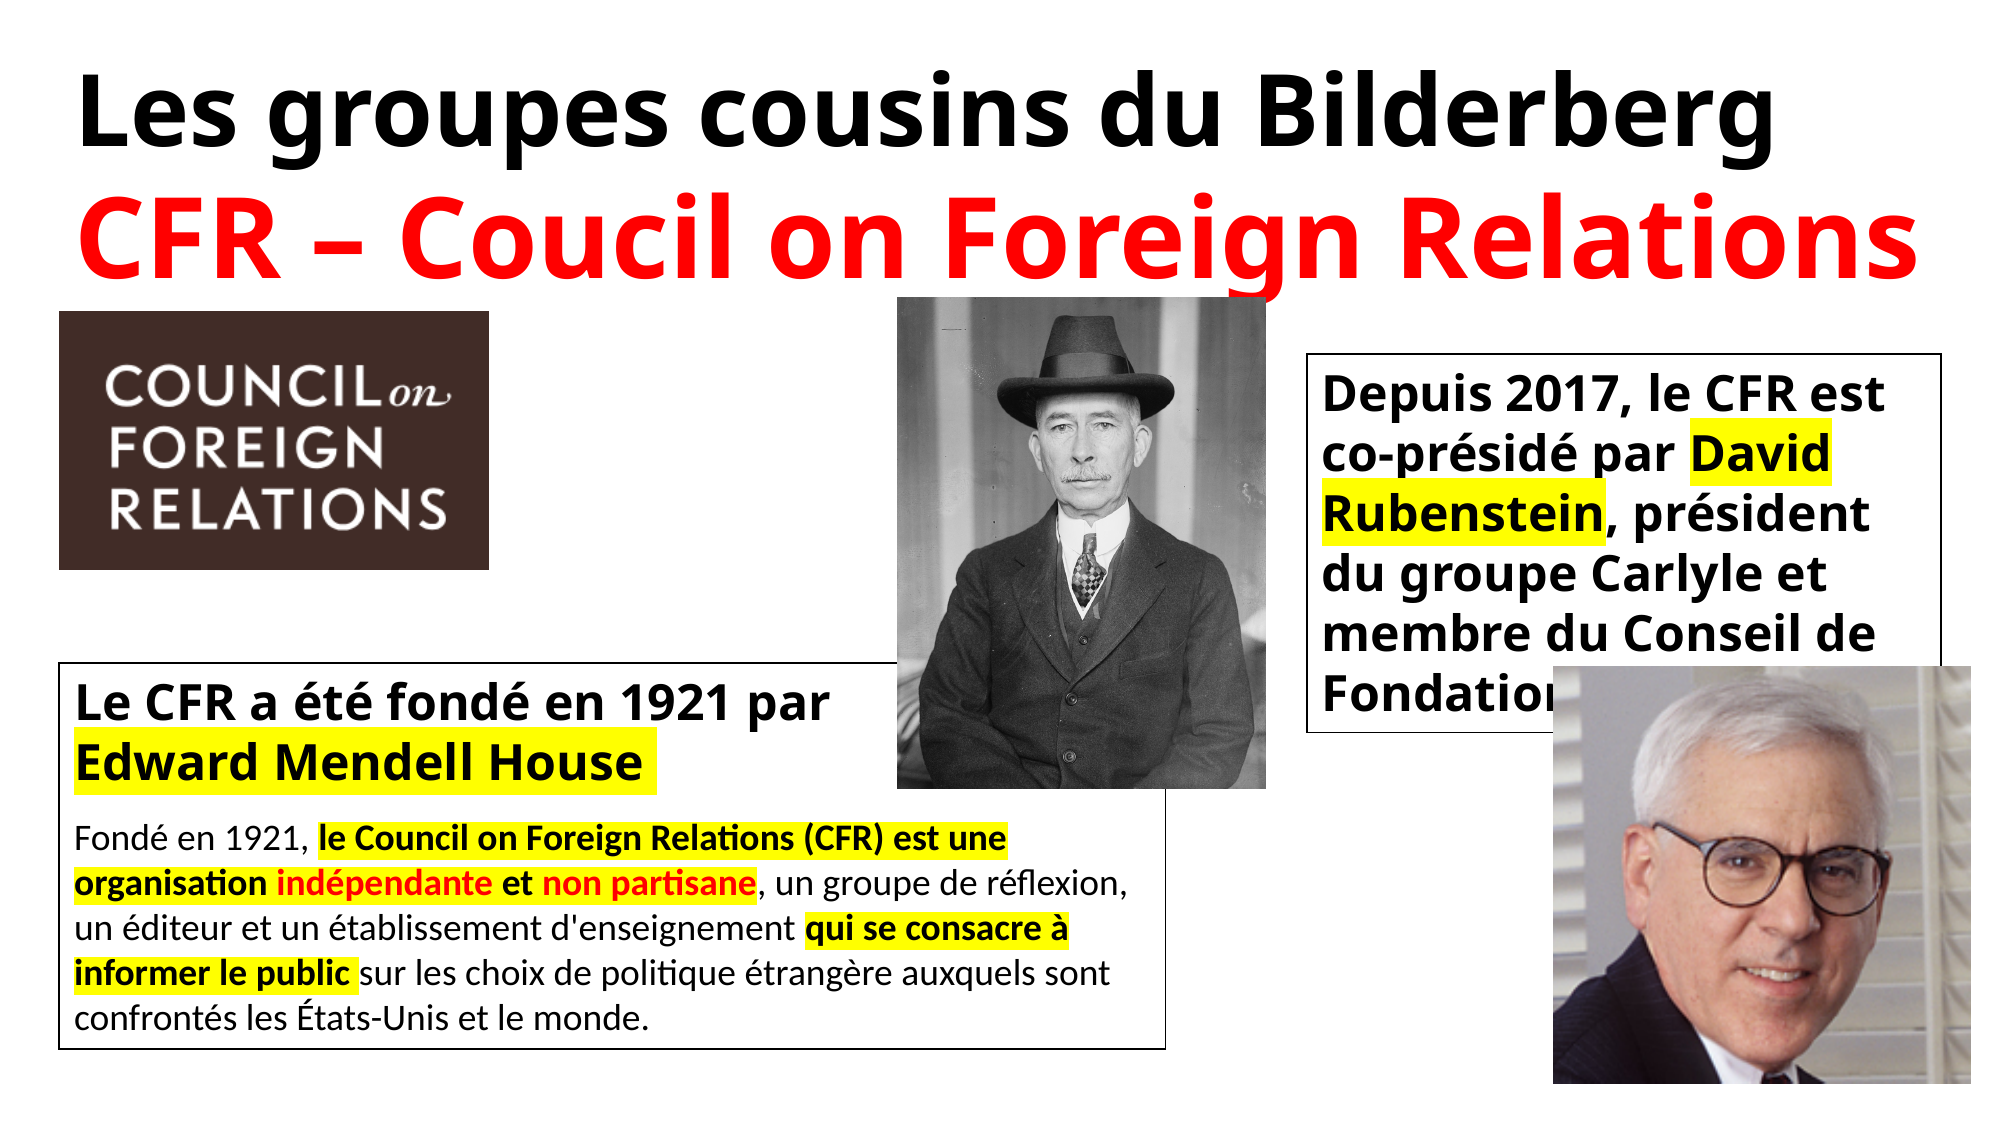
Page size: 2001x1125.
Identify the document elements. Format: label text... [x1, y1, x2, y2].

text_box Le CFR a été fondé en 1921 par Edward Mendell House Fondé en 1921, le Council on Foreign Relations (CFR) est une organisation indépendante et non partisane, un groupe de réflexion, un éditeur et un établissement d'enseignement qui se consacre à informer le public sur les choix de politique étrangère auxquels sont confrontés les États-Unis et le monde. [59, 662, 1166, 1050]
picture [59, 311, 489, 570]
text_box Les groupes cousins du Bilderberg CFR – Coucil on Foreign Relations [59, 39, 1941, 312]
text_box Depuis 2017, le CFR est co-présidé par David Rubenstein, président du groupe Carlyle et membre du Conseil de Fondation du WEF [1306, 353, 1941, 733]
picture [1553, 666, 1971, 1084]
picture [897, 297, 1266, 789]
